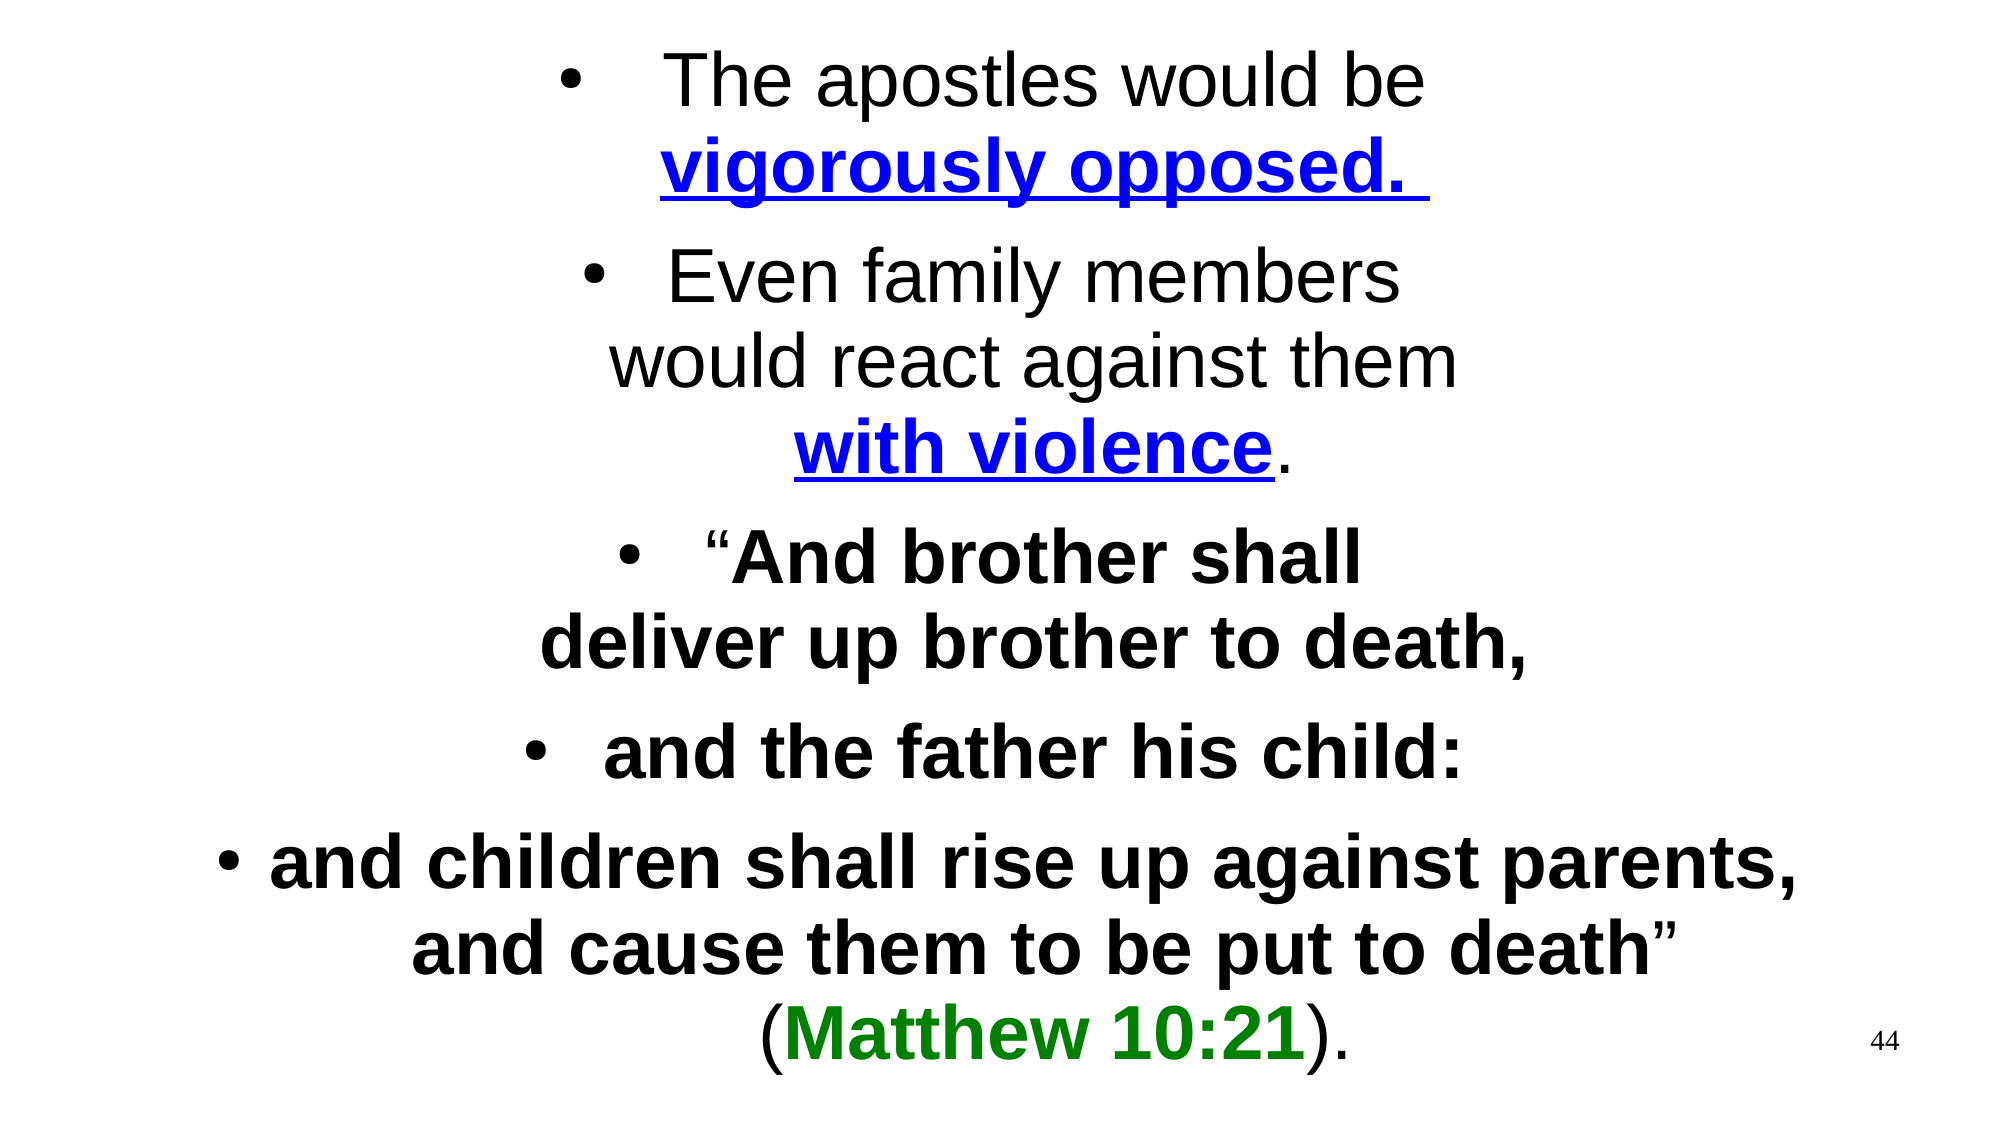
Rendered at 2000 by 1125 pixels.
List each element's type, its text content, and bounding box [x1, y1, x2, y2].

list The apostles would be vigorously opposed. Even family members would react against them with violence. “And brother shall deliver up brother to death, and the father his child: and children shall rise up against parents, and cause them to be put to death” (Matthew 10:21). [37, 37, 1988, 1088]
